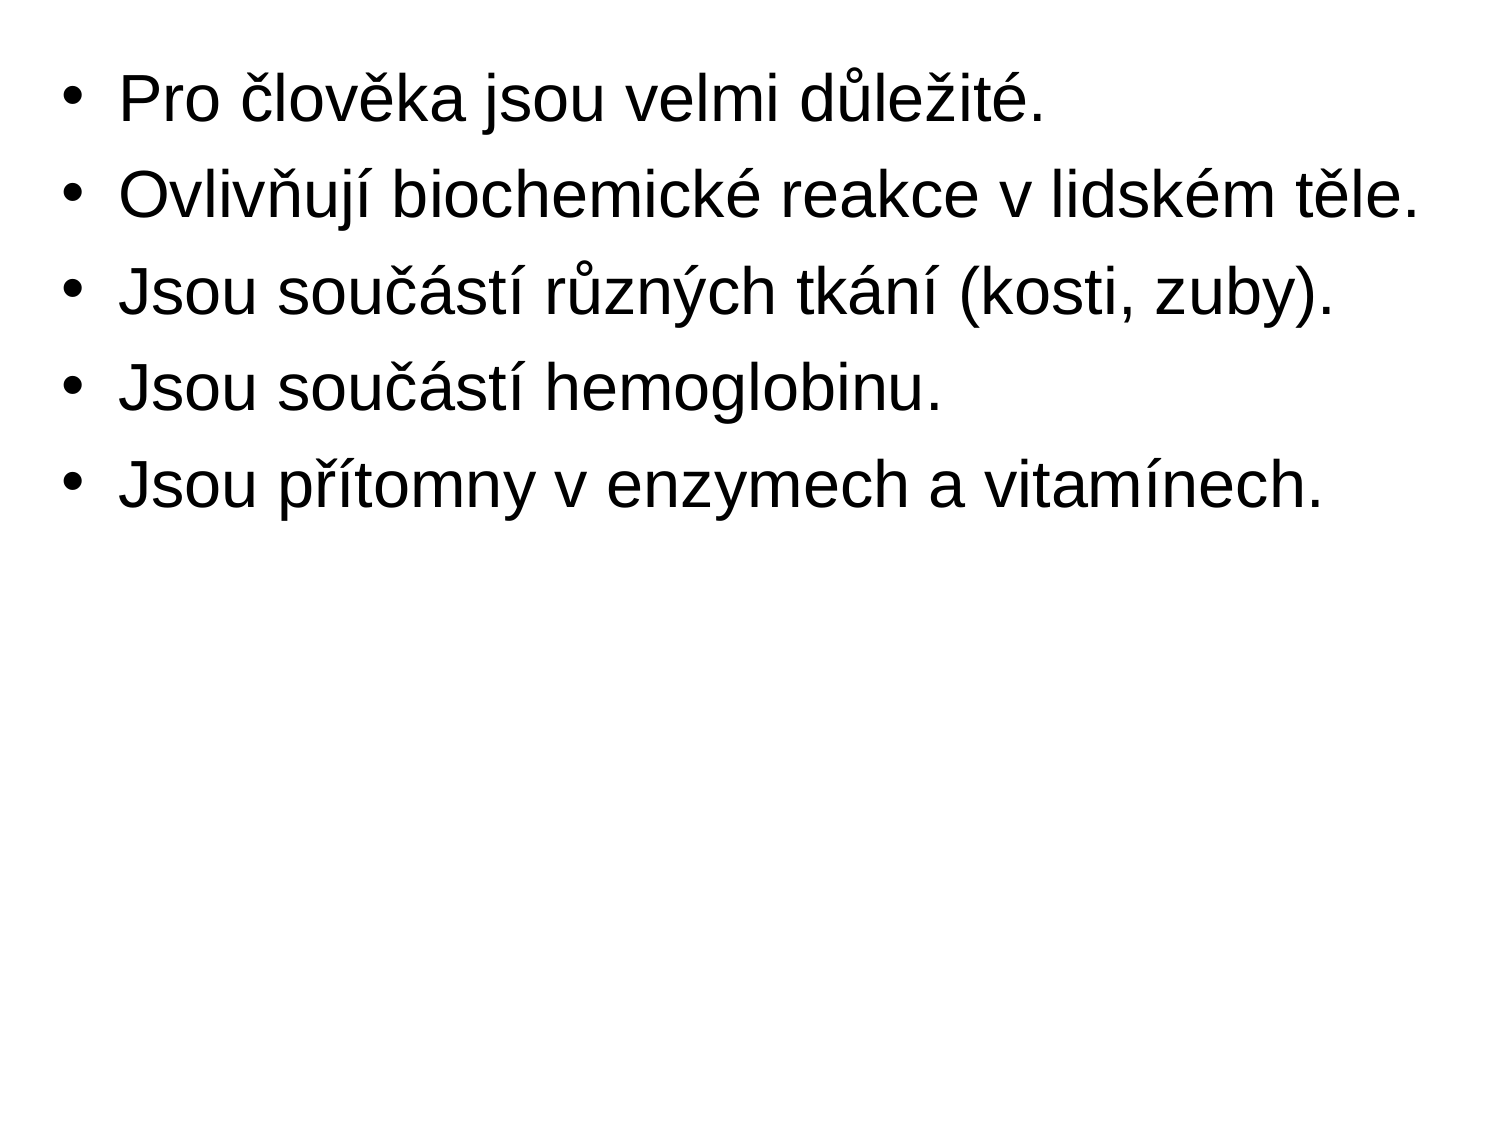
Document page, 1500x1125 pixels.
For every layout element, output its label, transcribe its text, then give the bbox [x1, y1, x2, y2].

list Pro člověka jsou velmi důležité. Ovlivňují biochemické reakce v lidském těle. Jsou součástí různých tkání (kosti, zuby). Jsou součástí hemoglobinu. Jsou přítomny v enzymech a vitamínech. [46, 46, 1454, 1010]
